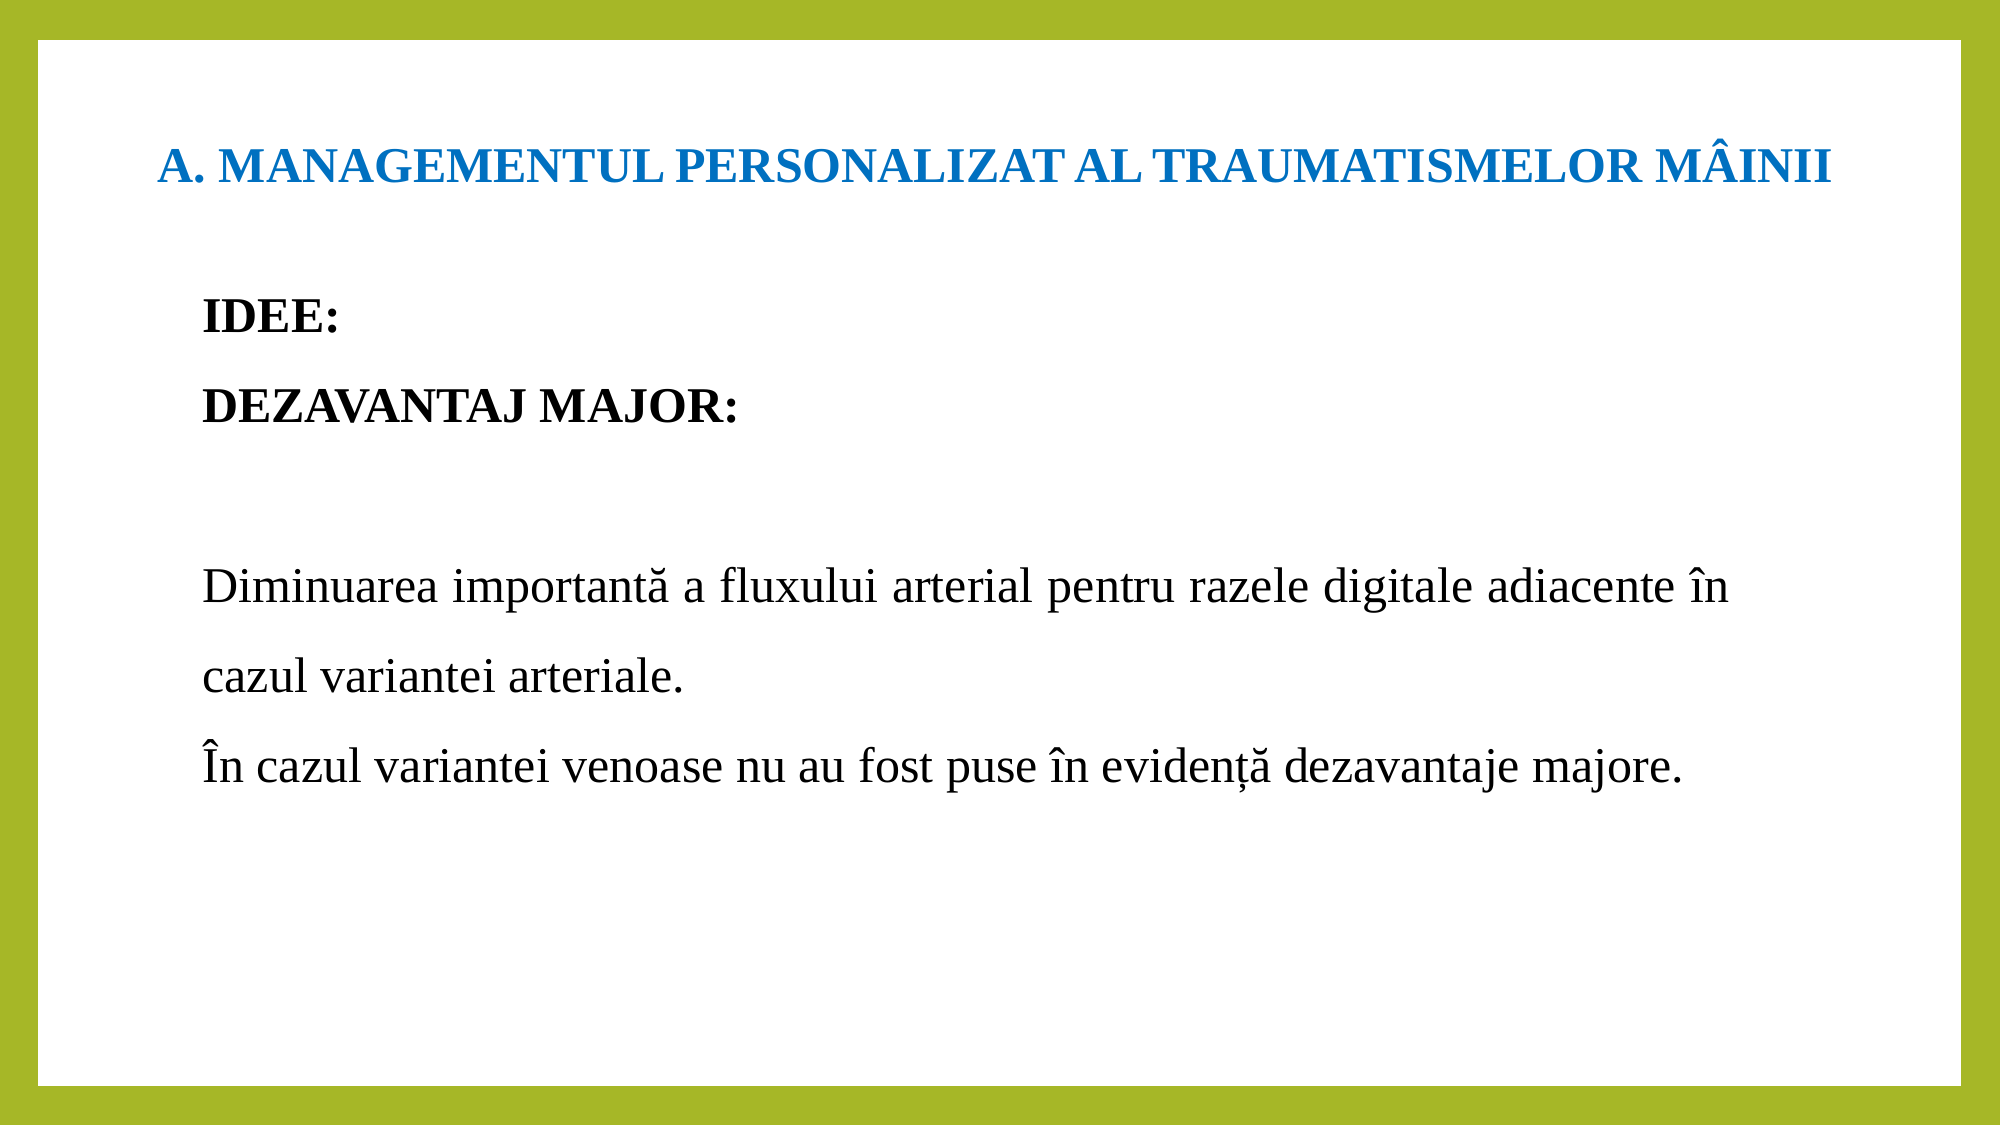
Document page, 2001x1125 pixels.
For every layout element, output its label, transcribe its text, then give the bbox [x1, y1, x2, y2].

list IDEE: DEZAVANTAJ MAJOR: Diminuarea importantă a fluxului arterial pentru razele digitale adiacente în cazul variantei arteriale. În cazul variantei venoase nu au fost puse în evidență dezavantaje majore. [187, 244, 1808, 1059]
title A. MANAGEMENTUL PERSONALIZAT AL TRAUMATISMELOR MÂINII [142, 99, 1863, 323]
